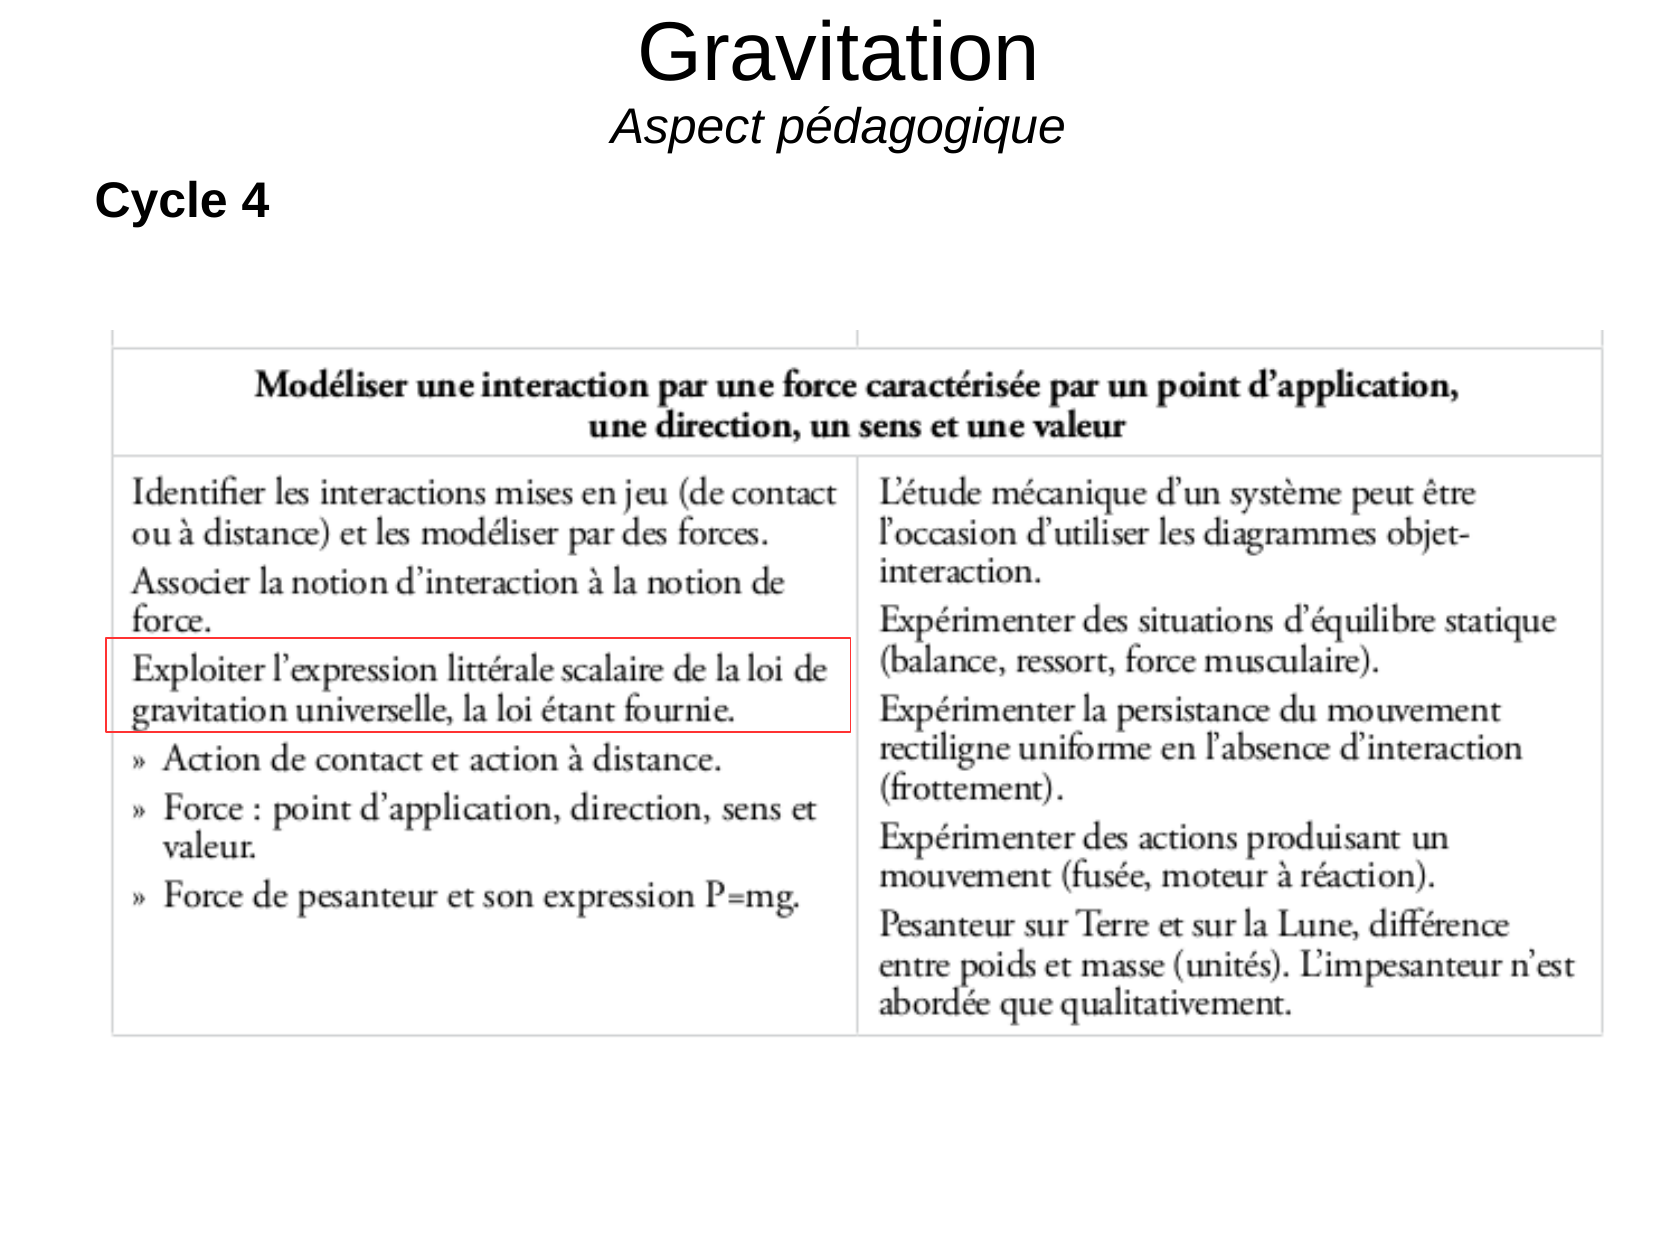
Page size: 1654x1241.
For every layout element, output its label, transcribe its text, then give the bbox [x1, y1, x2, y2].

text_box Cycle 4 [79, 165, 343, 238]
picture [94, 330, 1613, 1045]
title Gravitation Aspect pédagogique [94, 0, 1583, 184]
